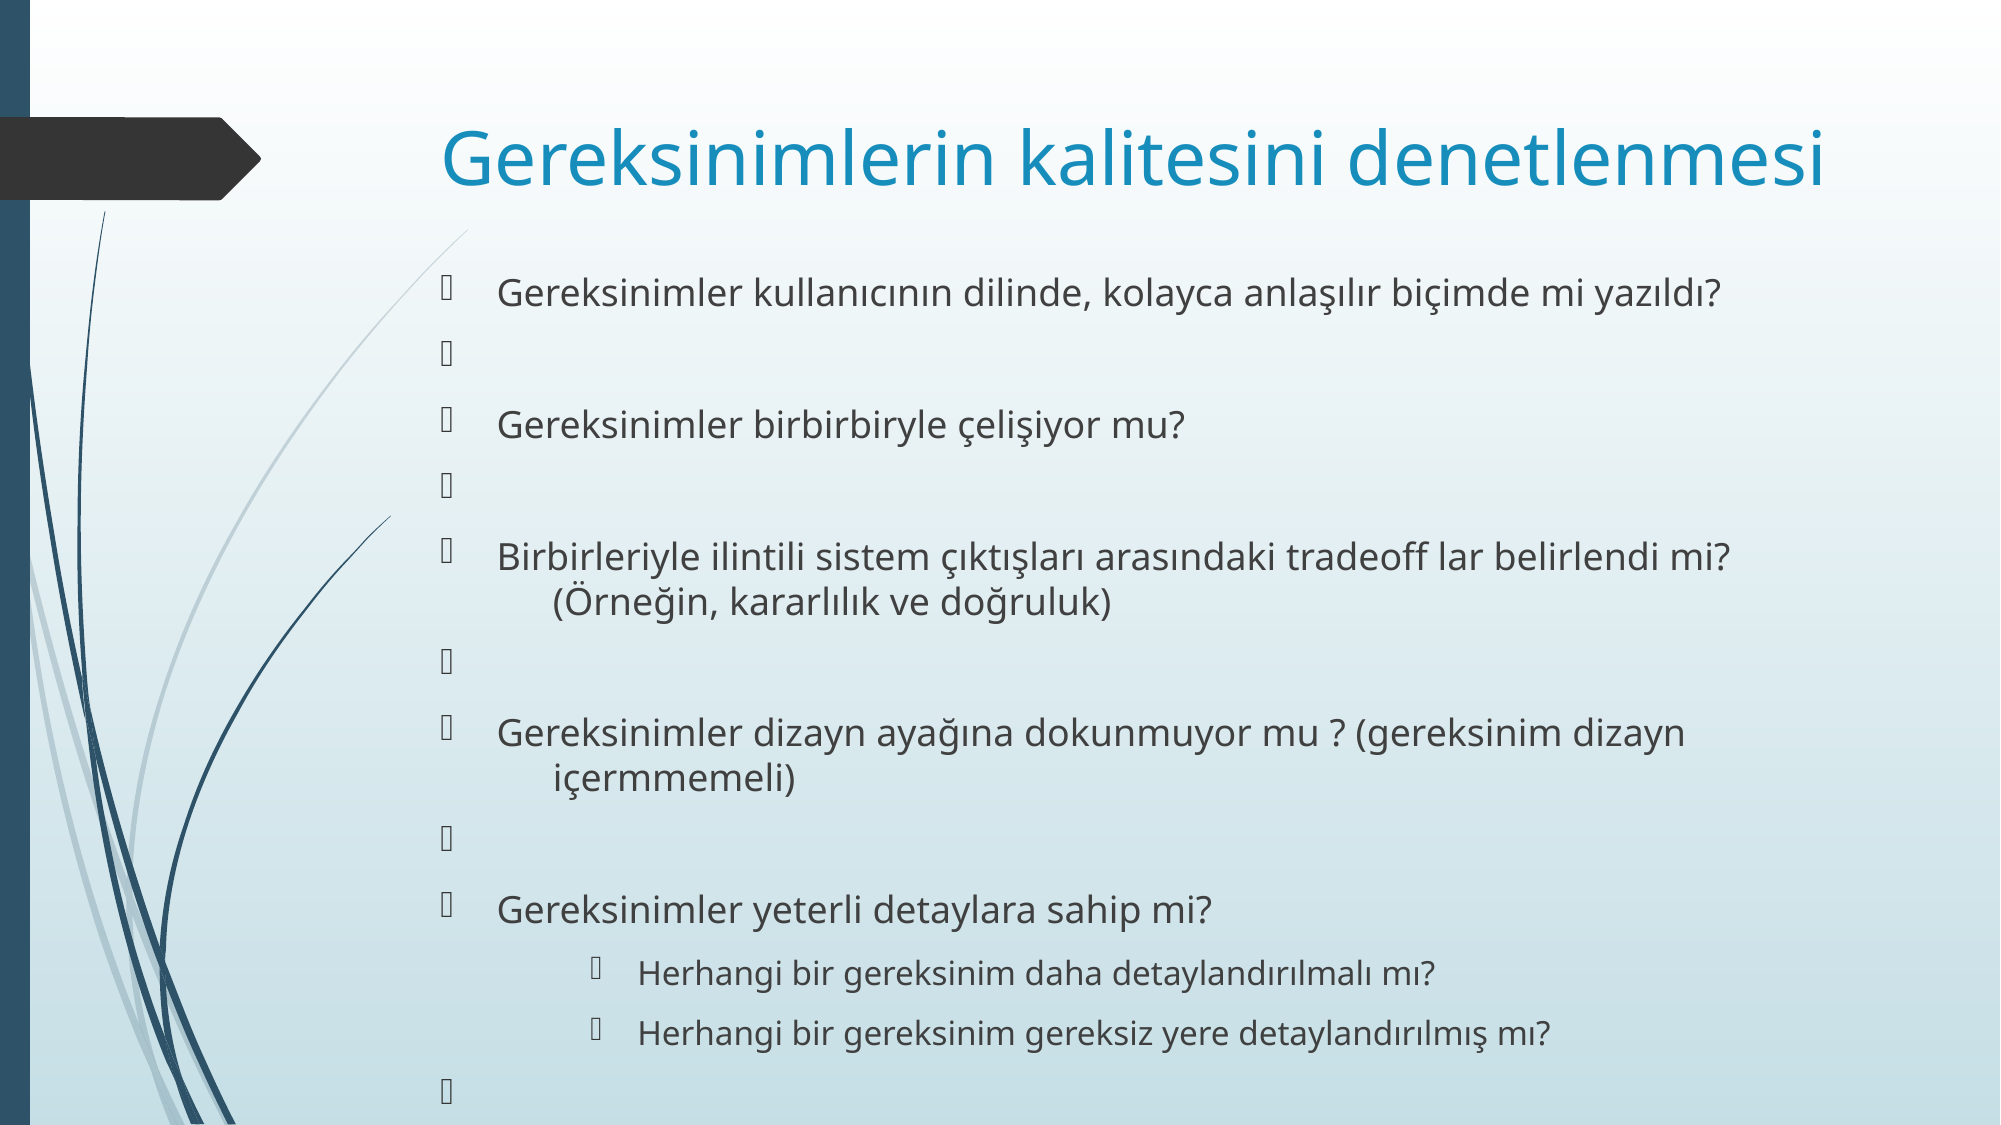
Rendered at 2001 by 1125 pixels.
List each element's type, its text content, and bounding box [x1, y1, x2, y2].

title Gereksinimlerin kalitesini denetlenmesi [425, 102, 1888, 261]
list Gereksinimler kullanıcının dilinde, kolayca anlaşılır biçimde mi yazıldı? Gereksinimler birbirbiryle çelişiyor mu? Birbirleriyle ilintili sistem çıktışları arasındaki tradeoff lar belirlendi mi? (Örneğin, kararlılık ve doğruluk) Gereksinimler dizayn ayağına dokunmuyor mu ? (gereksinim dizayn içermmemeli) Gereksinimler yeterli detaylara sahip mi? Herhangi bir gereksinim daha detaylandırılmalı mı? Herhangi bir gereksinim gereksiz yere detaylandırılmış mı? [425, 261, 1888, 1068]
